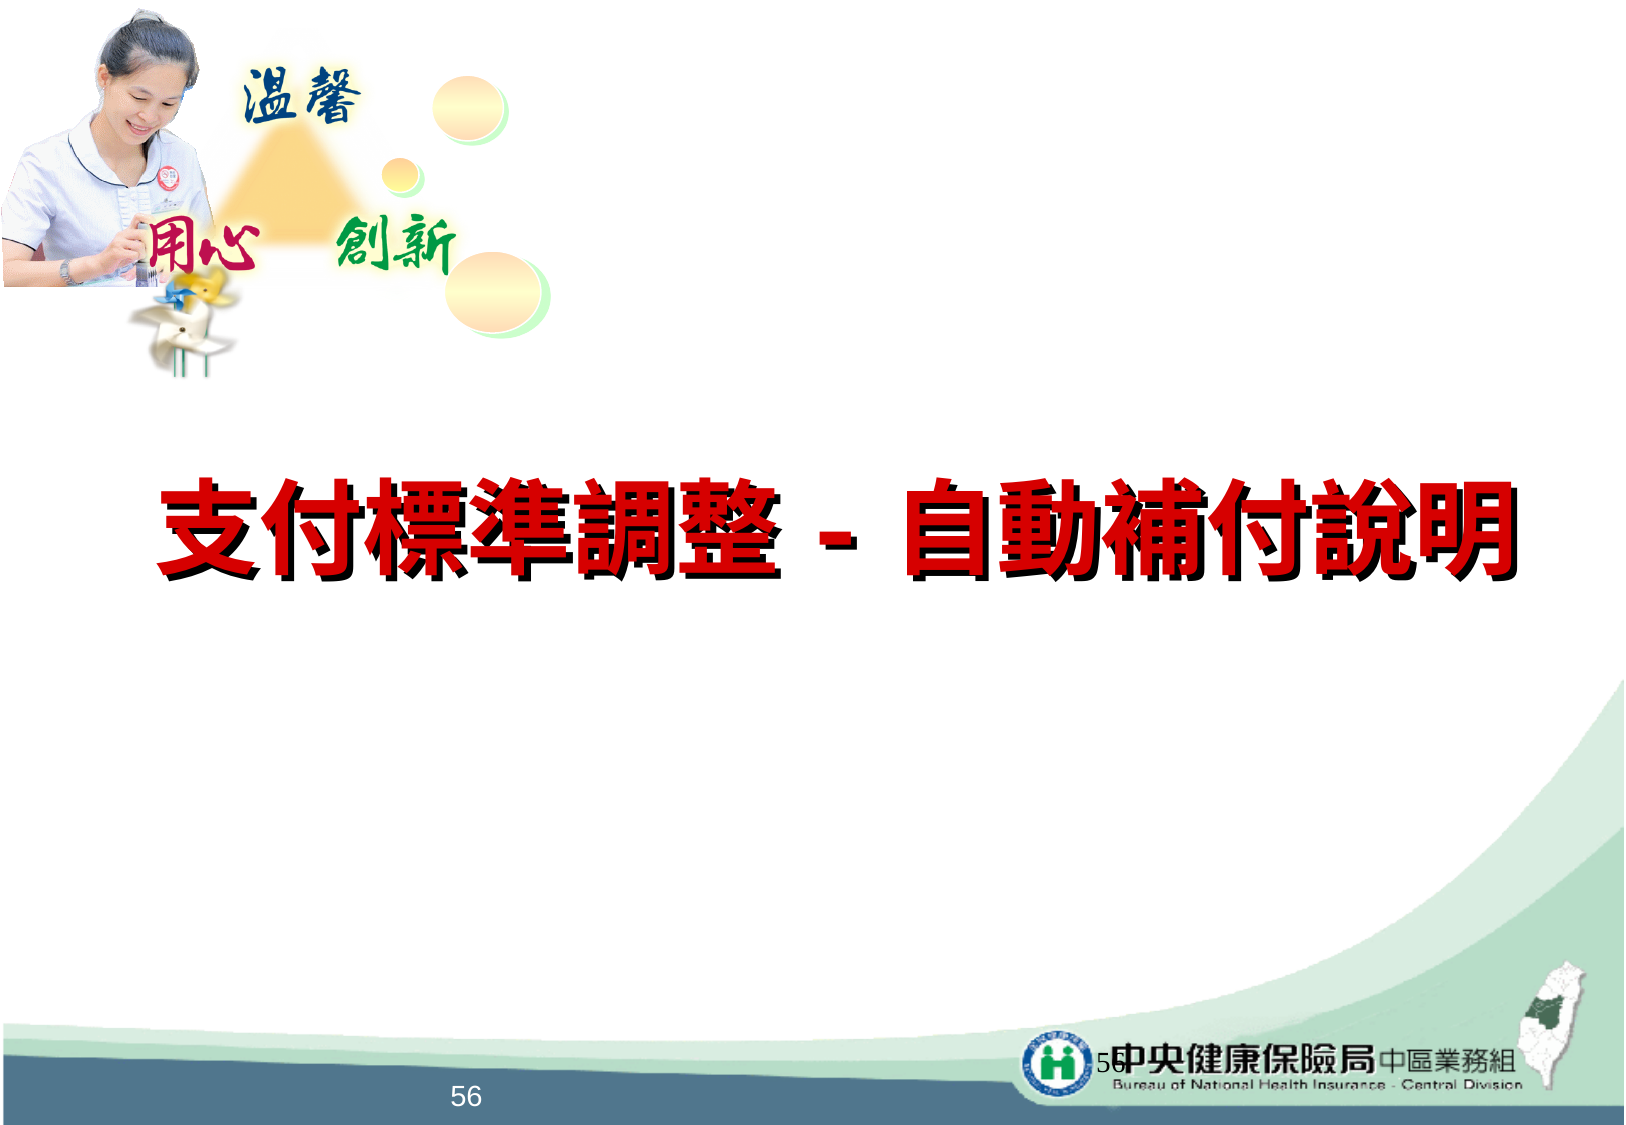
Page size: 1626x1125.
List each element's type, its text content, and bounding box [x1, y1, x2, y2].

title 支付標準調整-自動補付說明 [115, 338, 1557, 836]
text_box [435, 1065, 815, 1125]
text_box [1081, 1023, 1596, 1099]
